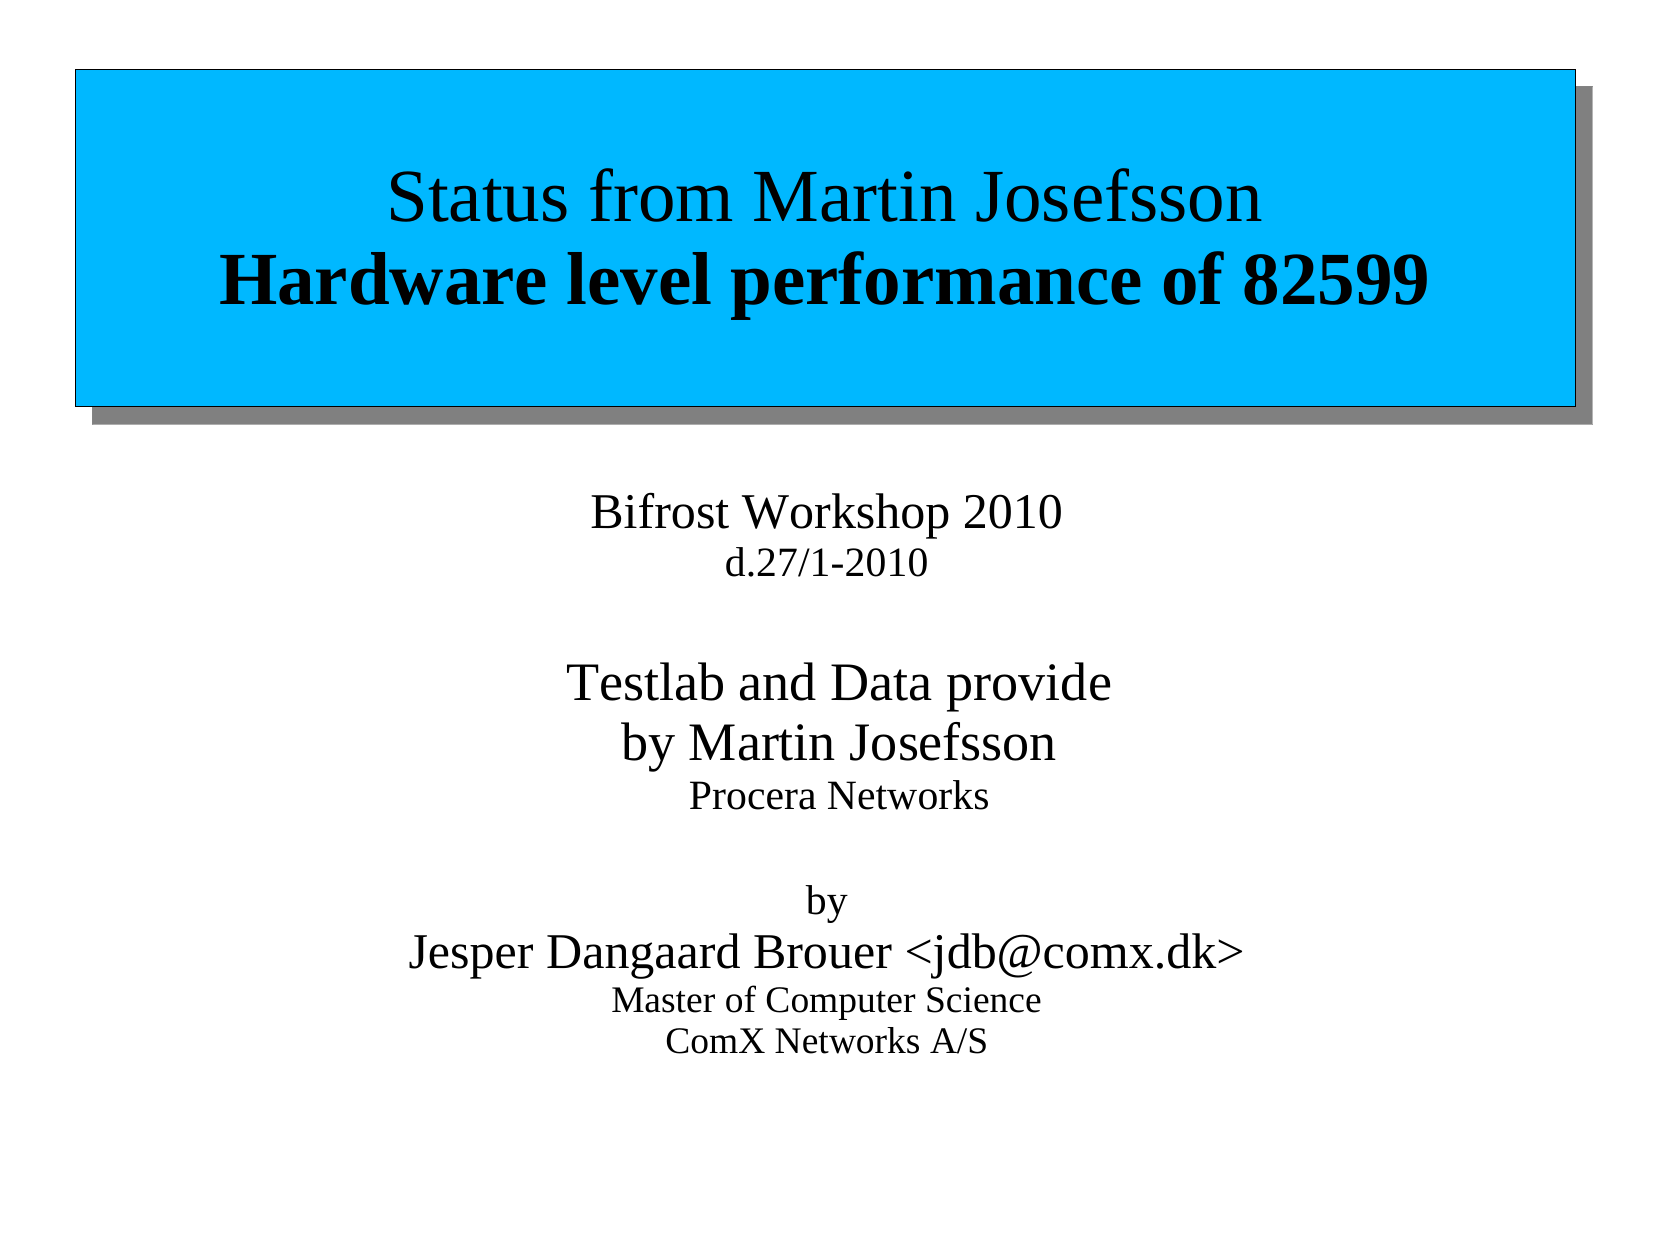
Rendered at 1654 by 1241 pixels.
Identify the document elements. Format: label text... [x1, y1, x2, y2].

text_box by Jesper Dangaard Brouer <jdb@comx.dk> Master of Computer Science ComX Networks A/S [334, 862, 1319, 1095]
text_box Bifrost Workshop 2010 d.27/1-2010 [466, 468, 1188, 612]
text_box Status from Martin Josefsson Hardware level performance of 82599 [75, 69, 1576, 407]
text_box Testlab and Data provide by Martin Josefsson Procera Networks [478, 637, 1201, 850]
